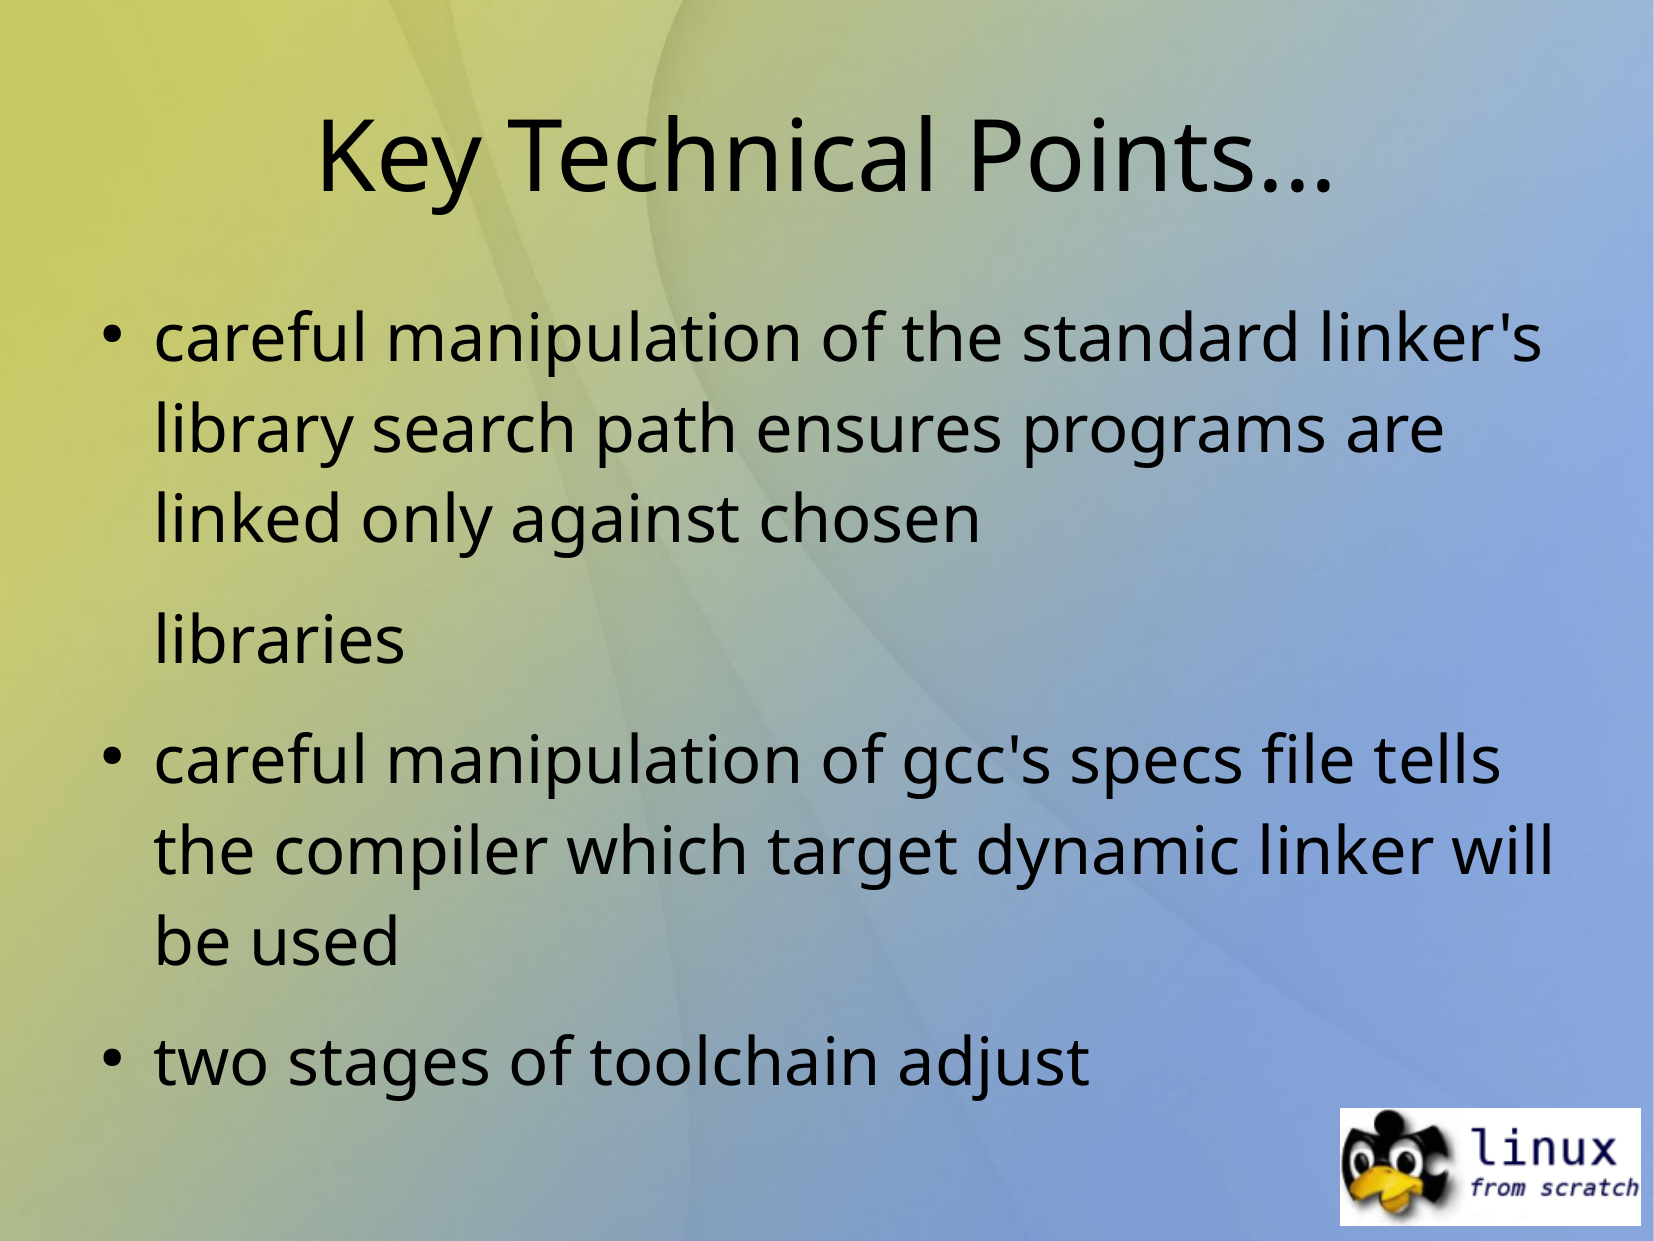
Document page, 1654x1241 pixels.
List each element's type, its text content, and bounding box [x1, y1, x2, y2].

title Key Technical Points... [82, 56, 1571, 250]
picture [0, 0, 1654, 1241]
list careful manipulation of the standard linker's library search path ensures programs are linked only against chosen libraries careful manipulation of gcc's specs file tells the compiler which target dynamic linker will be used two stages of toolchain adjust [82, 290, 1571, 1094]
